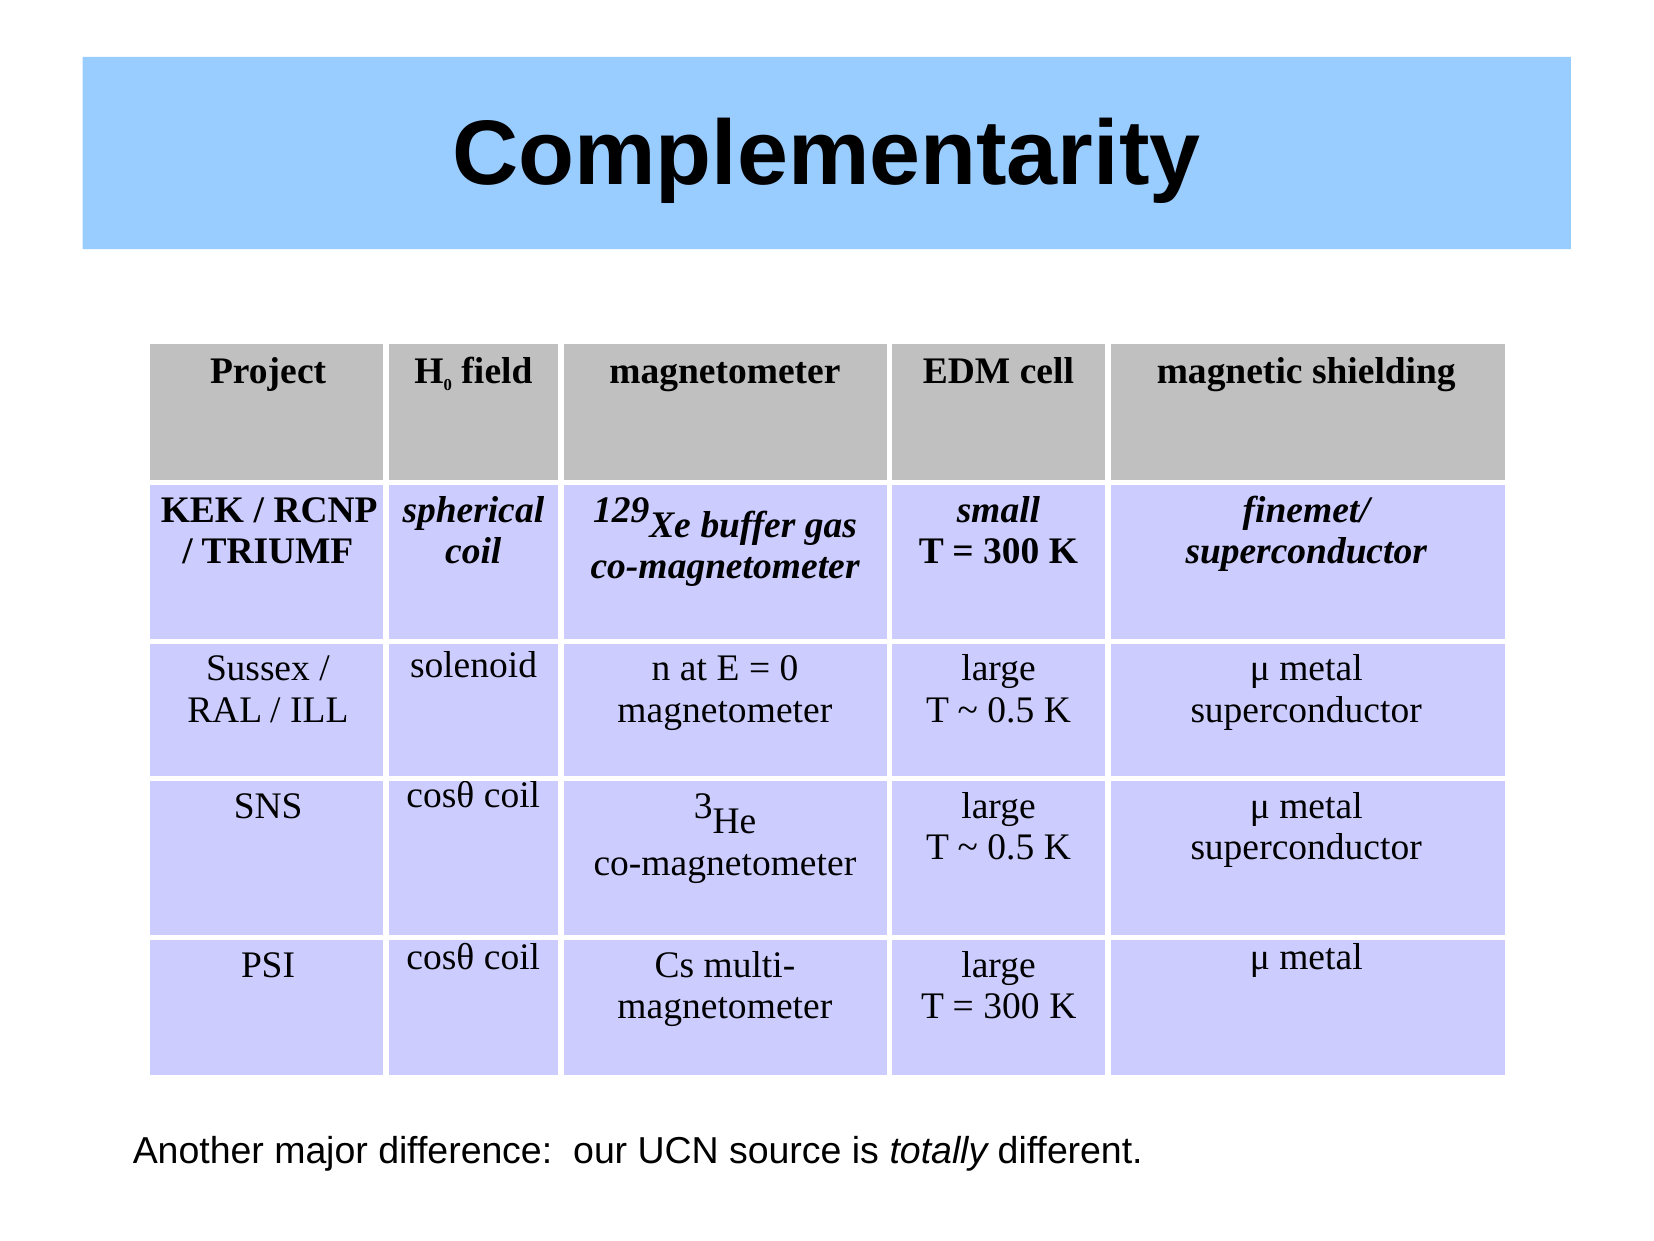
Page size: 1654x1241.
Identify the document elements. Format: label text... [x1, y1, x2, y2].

table_cell SNS [150, 781, 383, 935]
table_cell μ metal superconductor [1111, 644, 1505, 776]
table_cell large T ~ 0.5 K [892, 781, 1105, 935]
table_cell large T ~ 0.5 K [892, 644, 1105, 776]
table_cell μ metal [1111, 940, 1505, 1075]
table_header H0 field [389, 344, 558, 480]
table_cell finemet/ superconductor [1111, 485, 1505, 639]
table_cell μ metal superconductor [1111, 781, 1505, 935]
table_cell large T = 300 K [892, 940, 1105, 1075]
table_cell Cs multi- magnetometer [564, 940, 887, 1075]
table_cell small T = 300 K [892, 485, 1105, 639]
table_cell cosθ coil [389, 781, 558, 935]
table_header magnetic shielding [1111, 344, 1505, 480]
table_cell KEK / RCNP / TRIUMF [150, 485, 383, 639]
table_cell 3He co-magnetometer [564, 781, 887, 935]
table_cell 129Xe buffer gas co-magnetometer [564, 485, 887, 639]
table_cell cosθ coil [389, 940, 558, 1075]
table_cell n at E = 0 magnetometer [564, 644, 887, 776]
table_cell spherical coil [389, 485, 558, 639]
table_header Project [150, 344, 383, 480]
table_cell PSI [150, 940, 383, 1075]
text_box Another major difference: our UCN source is totally different. [118, 1122, 1159, 1185]
table_header EDM cell [892, 344, 1105, 480]
title Complementarity [82, 56, 1571, 250]
table_cell solenoid [389, 644, 558, 776]
table_header magnetometer [564, 344, 887, 480]
table_cell Sussex / RAL / ILL [150, 644, 383, 776]
